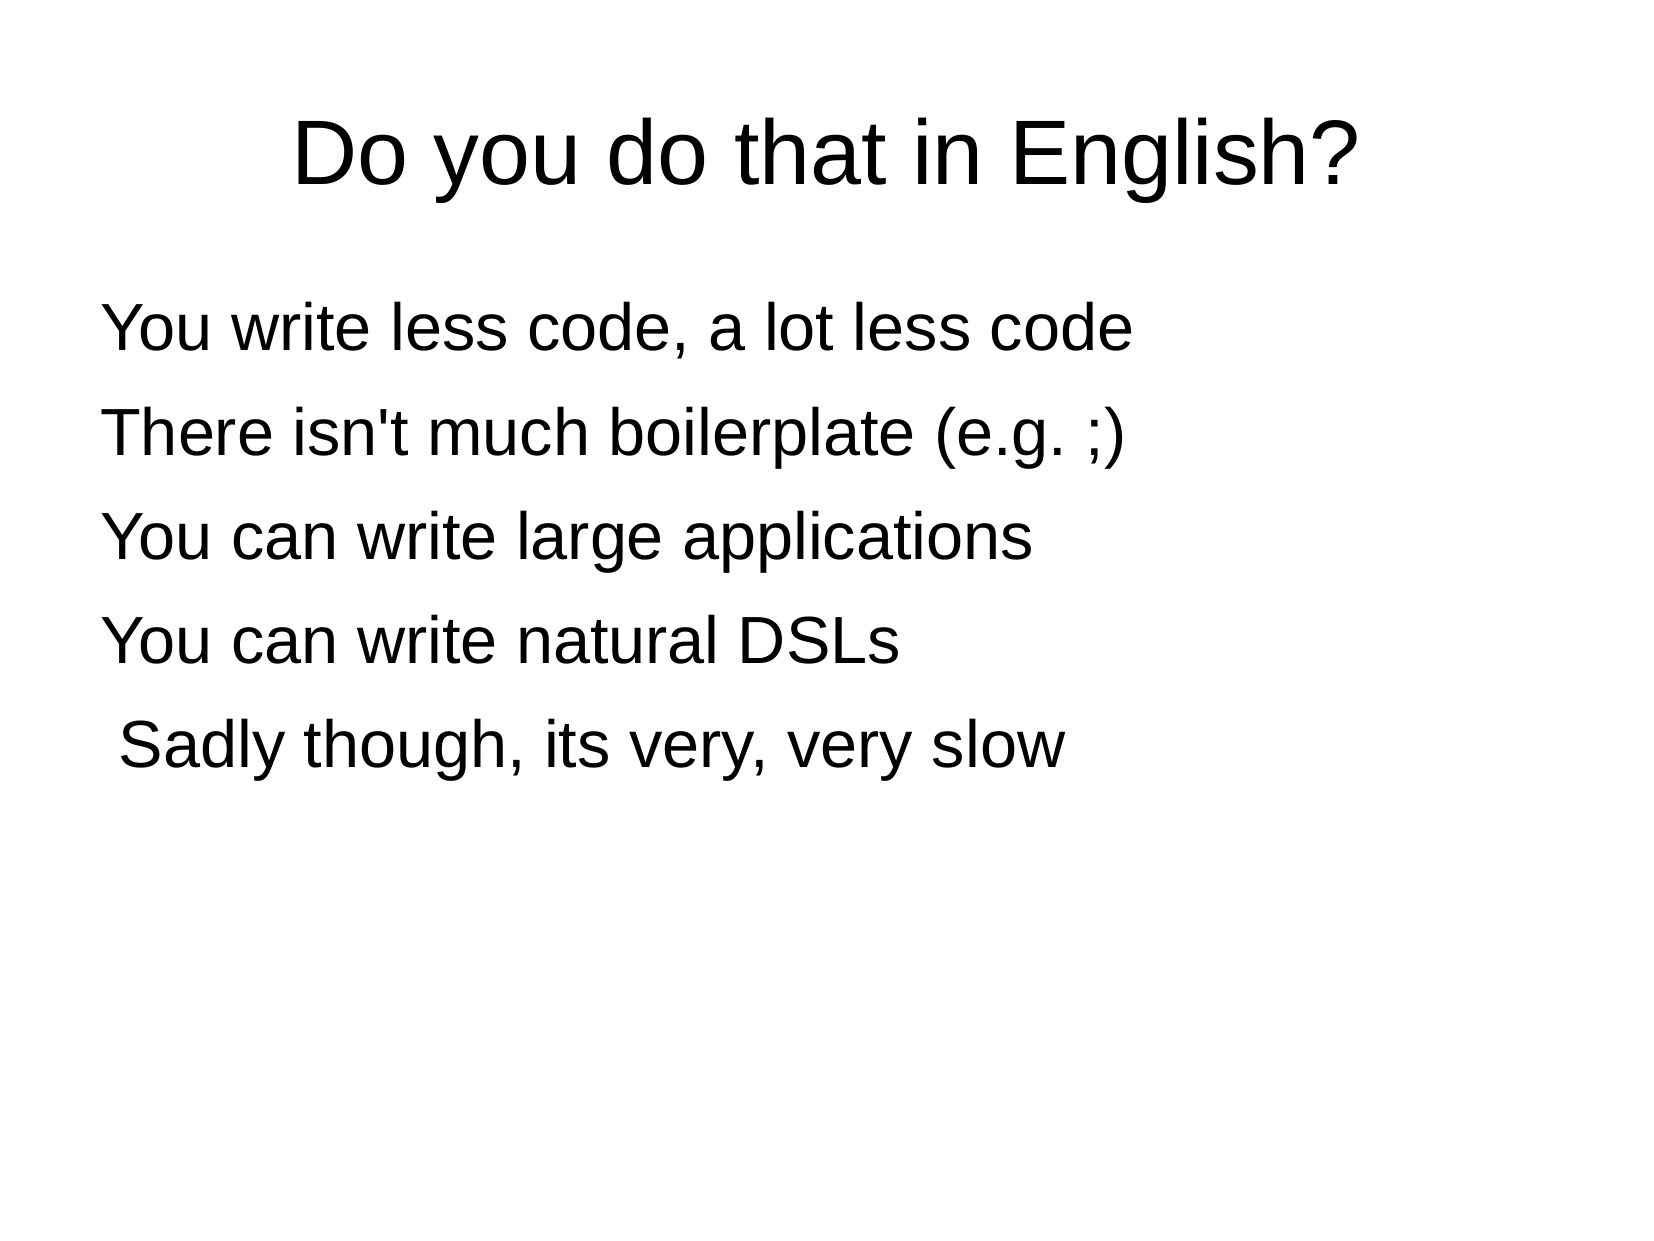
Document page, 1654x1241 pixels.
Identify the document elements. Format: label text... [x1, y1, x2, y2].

title Do you do that in English? [82, 49, 1571, 257]
list You write less code, a lot less code There isn't much boilerplate (e.g. ;) You can write large applications You can write natural DSLs Sadly though, its very, very slow [82, 290, 1571, 1094]
